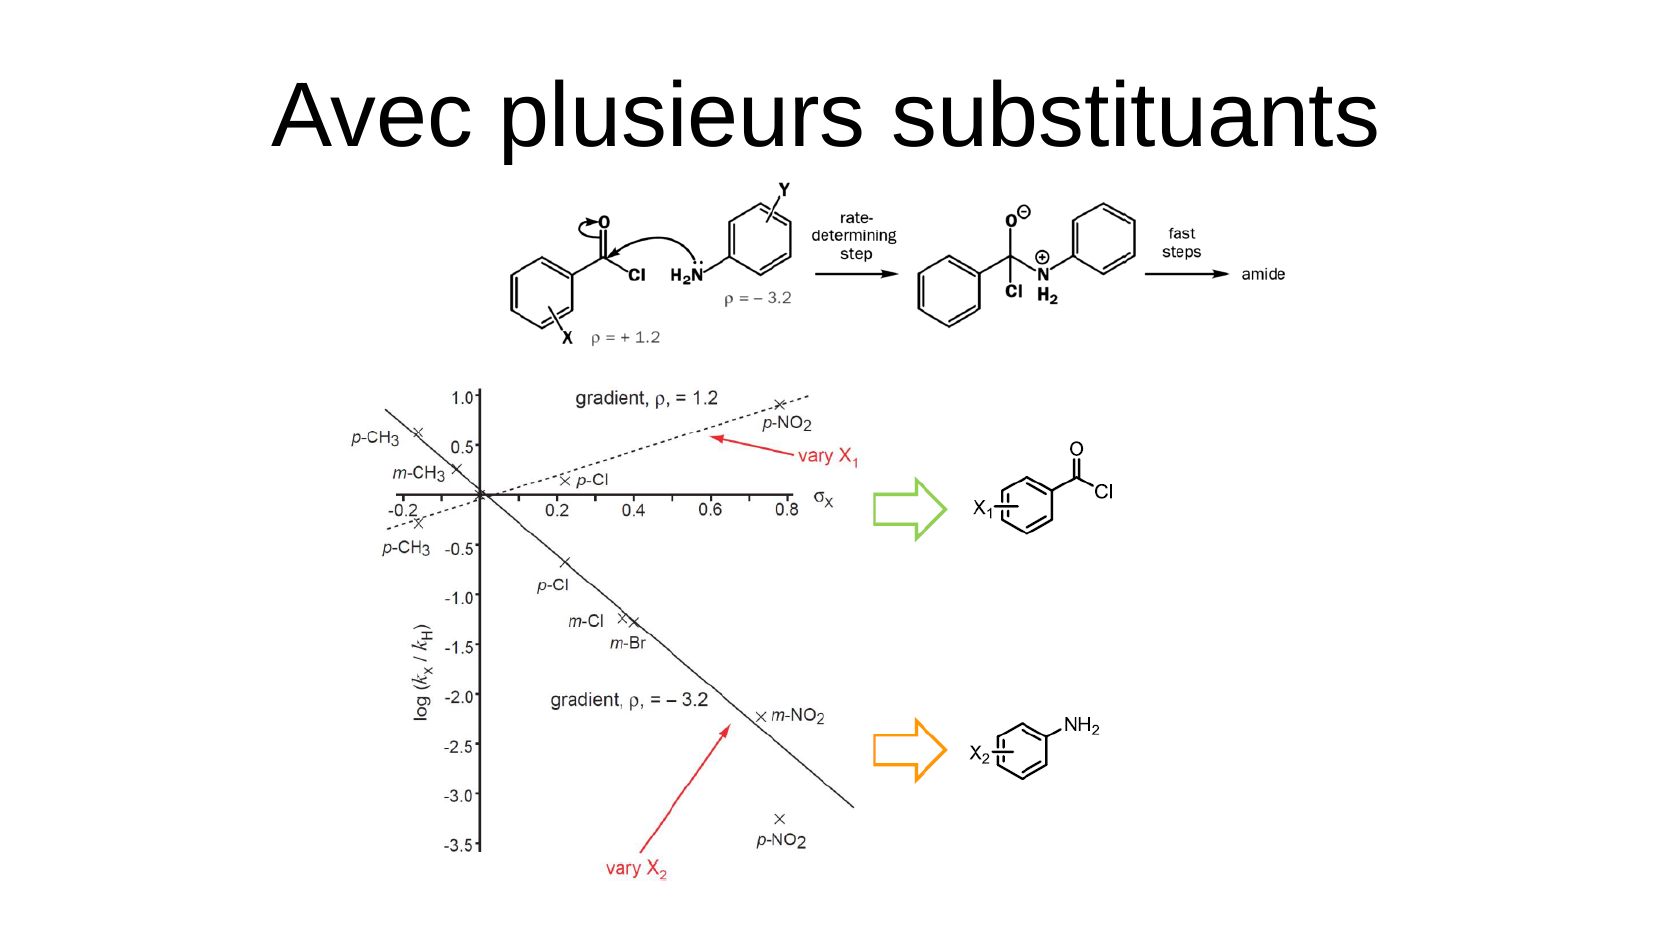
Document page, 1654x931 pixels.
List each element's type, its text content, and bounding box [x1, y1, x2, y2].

title Avec plusieurs substituants [82, 37, 1571, 193]
picture [318, 180, 1329, 886]
